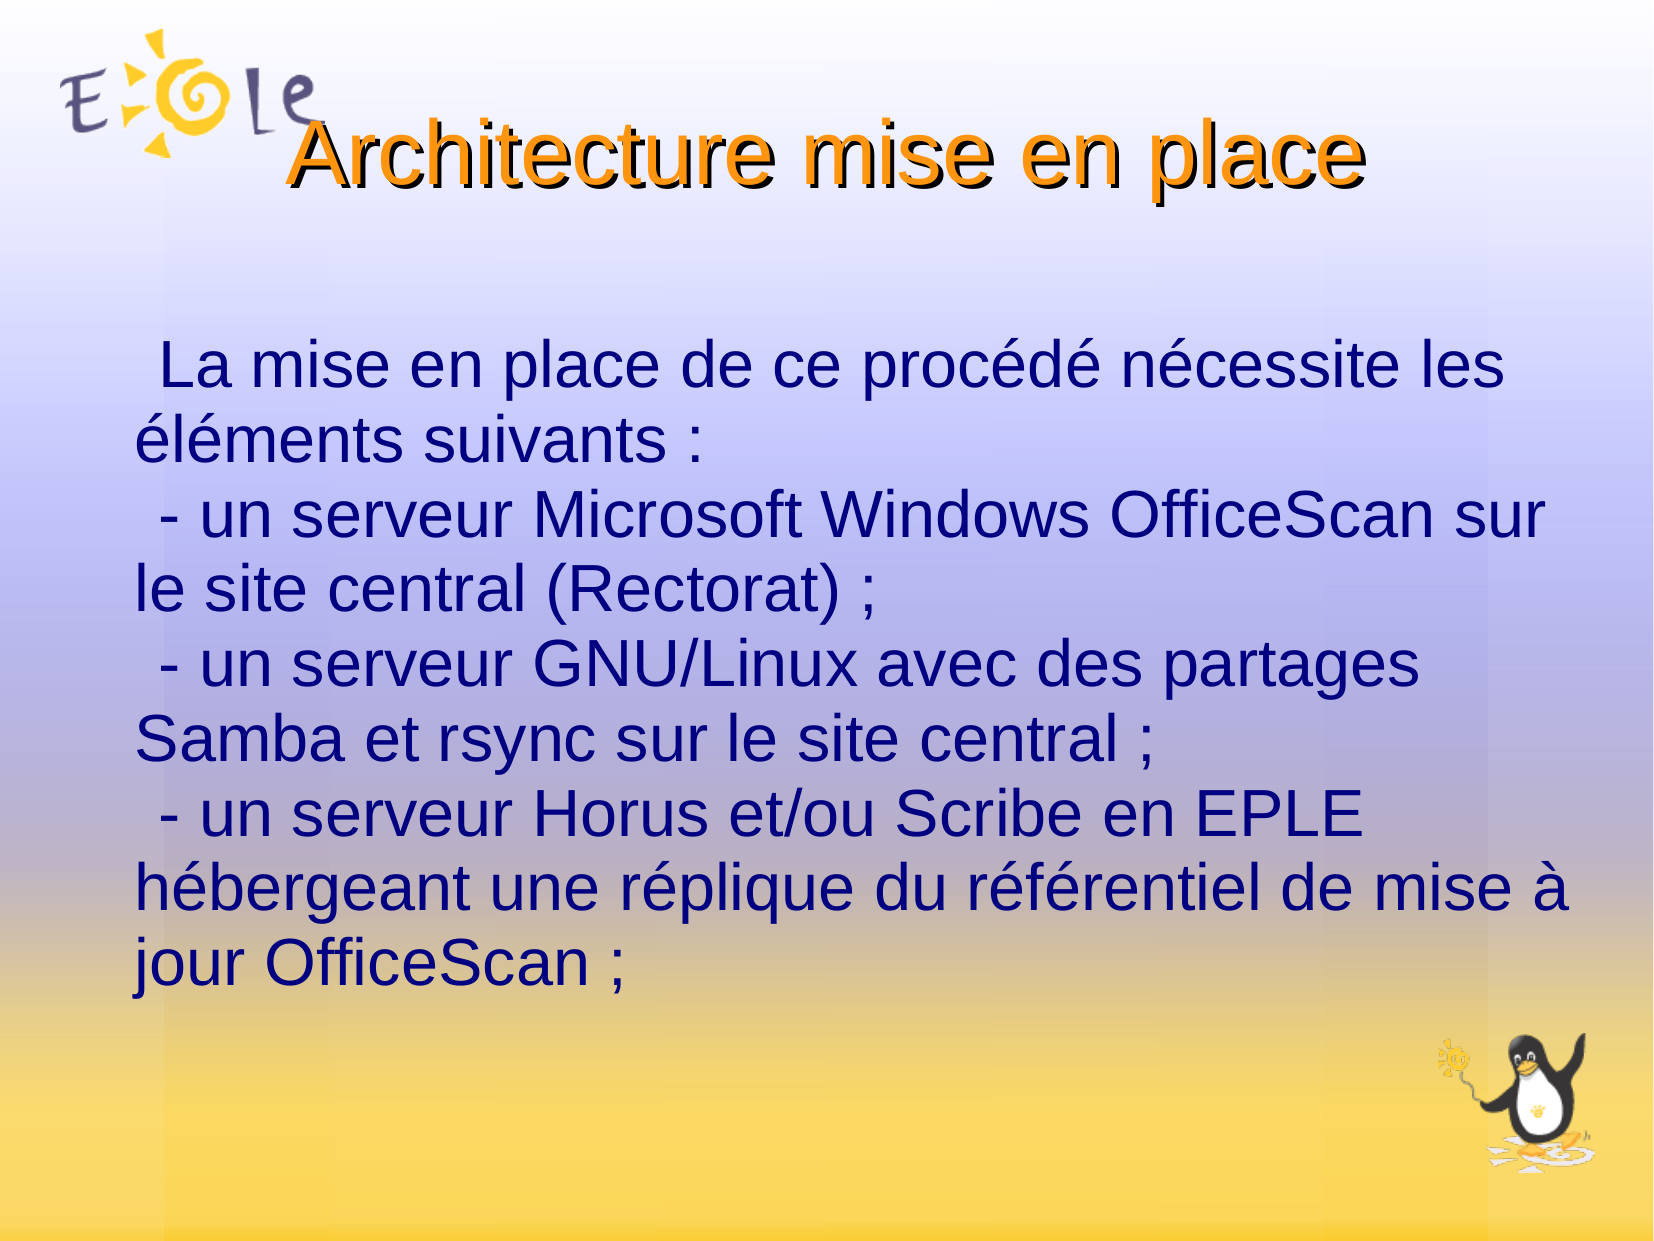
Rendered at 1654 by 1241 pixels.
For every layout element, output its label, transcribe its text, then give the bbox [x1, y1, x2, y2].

picture [0, 0, 1654, 1241]
title Architecture mise en place [82, 49, 1571, 257]
list La mise en place de ce procédé nécessite les éléments suivants : - un serveur Microsoft Windows OfficeScan sur le site central (Rectorat) ; - un serveur GNU/Linux avec des partages Samba et rsync sur le site central ; - un serveur Horus et/ou Scribe en EPLE hébergeant une réplique du référentiel de mise à jour OfficeScan ; [101, 327, 1590, 1158]
